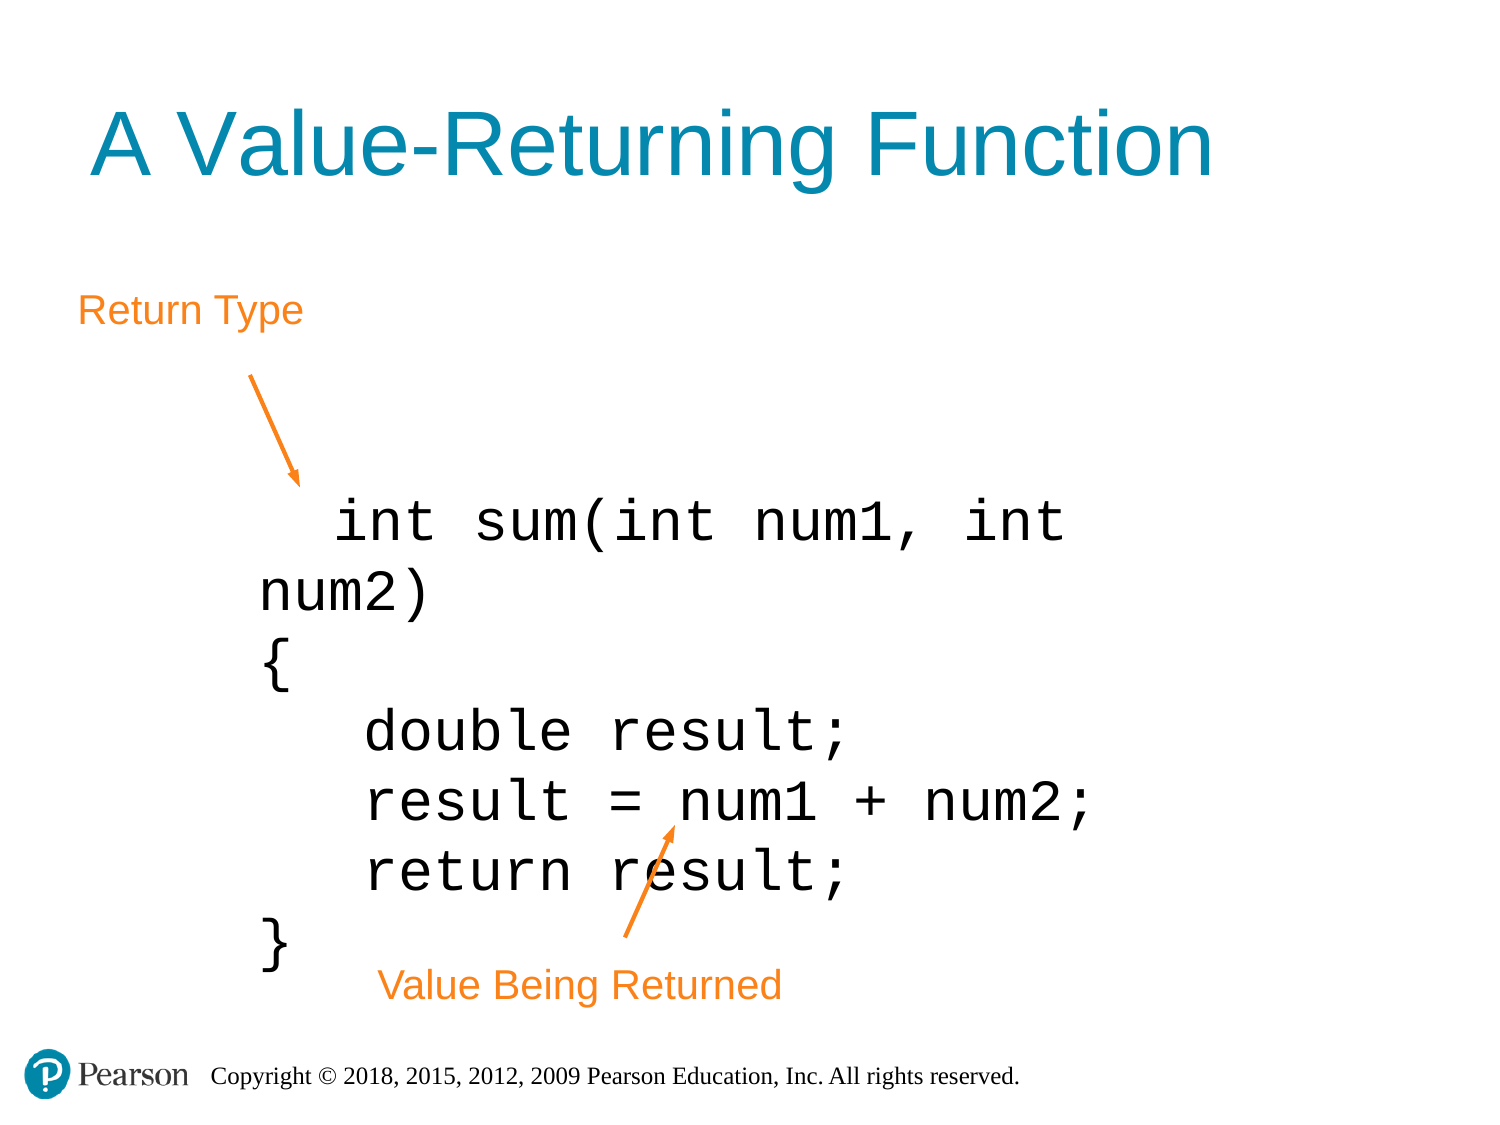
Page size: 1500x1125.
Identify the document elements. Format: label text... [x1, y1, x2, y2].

text_box Value Being Returned [362, 950, 826, 1016]
text_box int sum(int num1, int num2) { double result; result = num1 + num2; return result; } [187, 474, 1263, 911]
text_box Return Type [62, 275, 322, 341]
title A Value-Returning Function [75, 45, 1426, 233]
